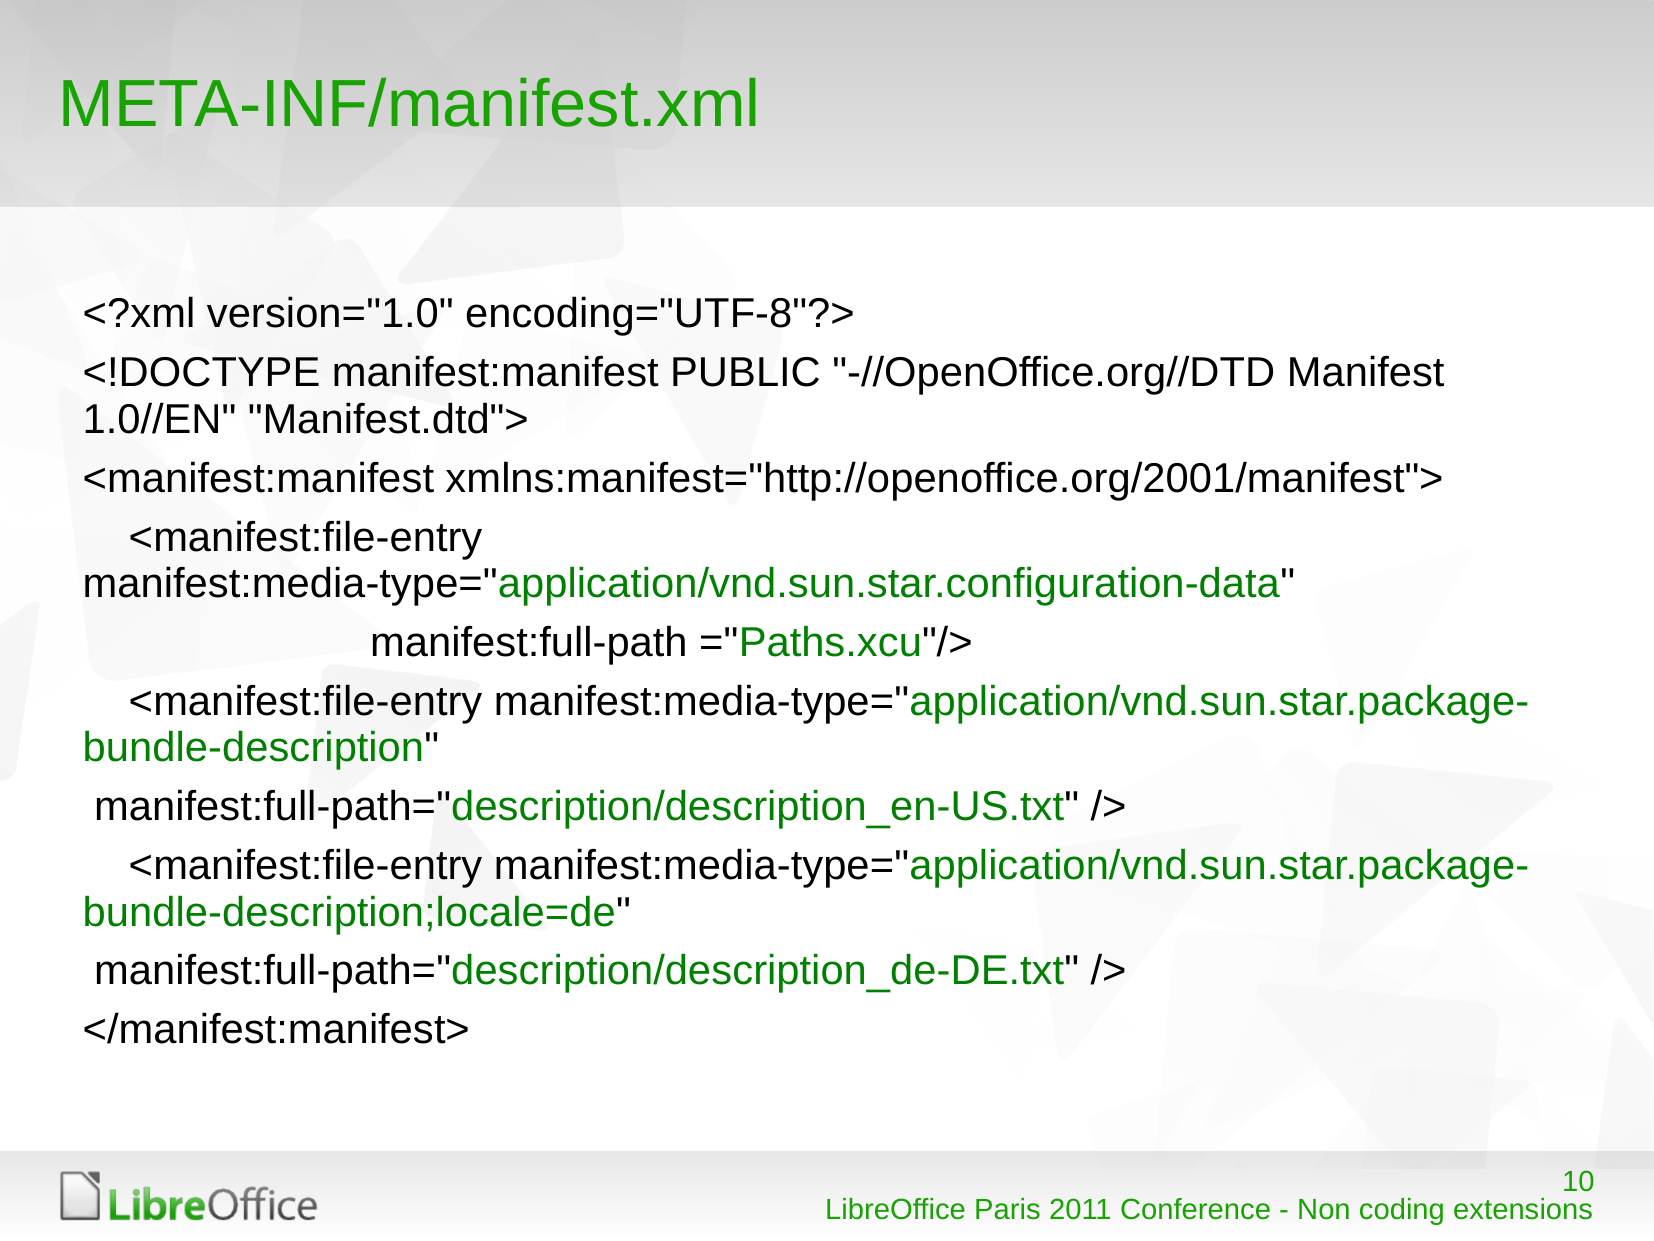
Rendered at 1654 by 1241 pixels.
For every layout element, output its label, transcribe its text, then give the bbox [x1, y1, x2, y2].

picture [915, 548, 1654, 1169]
list <?xml version="1.0" encoding="UTF-8"?> <!DOCTYPE manifest:manifest PUBLIC "-//OpenOffice.org//DTD Manifest 1.0//EN" "Manifest.dtd"> <manifest:manifest xmlns:manifest="http://openoffice.org/2001/manifest"> <manifest:file-entry manifest:media-type="application/vnd.sun.star.configuration-data" manifest:full-path ="Paths.xcu"/> <manifest:file-entry manifest:media-type="application/vnd.sun.star.package-bundle-description" manifest:full-path="description/description_en-US.txt" /> <manifest:file-entry manifest:media-type="application/vnd.sun.star.package-bundle-description;locale=de" manifest:full-path="description/description_de-DE.txt" /> </manifest:manifest> [82, 290, 1571, 1094]
picture [0, 0, 783, 931]
title META-INF/manifest.xml [59, 29, 1595, 178]
picture [41, 1152, 337, 1240]
